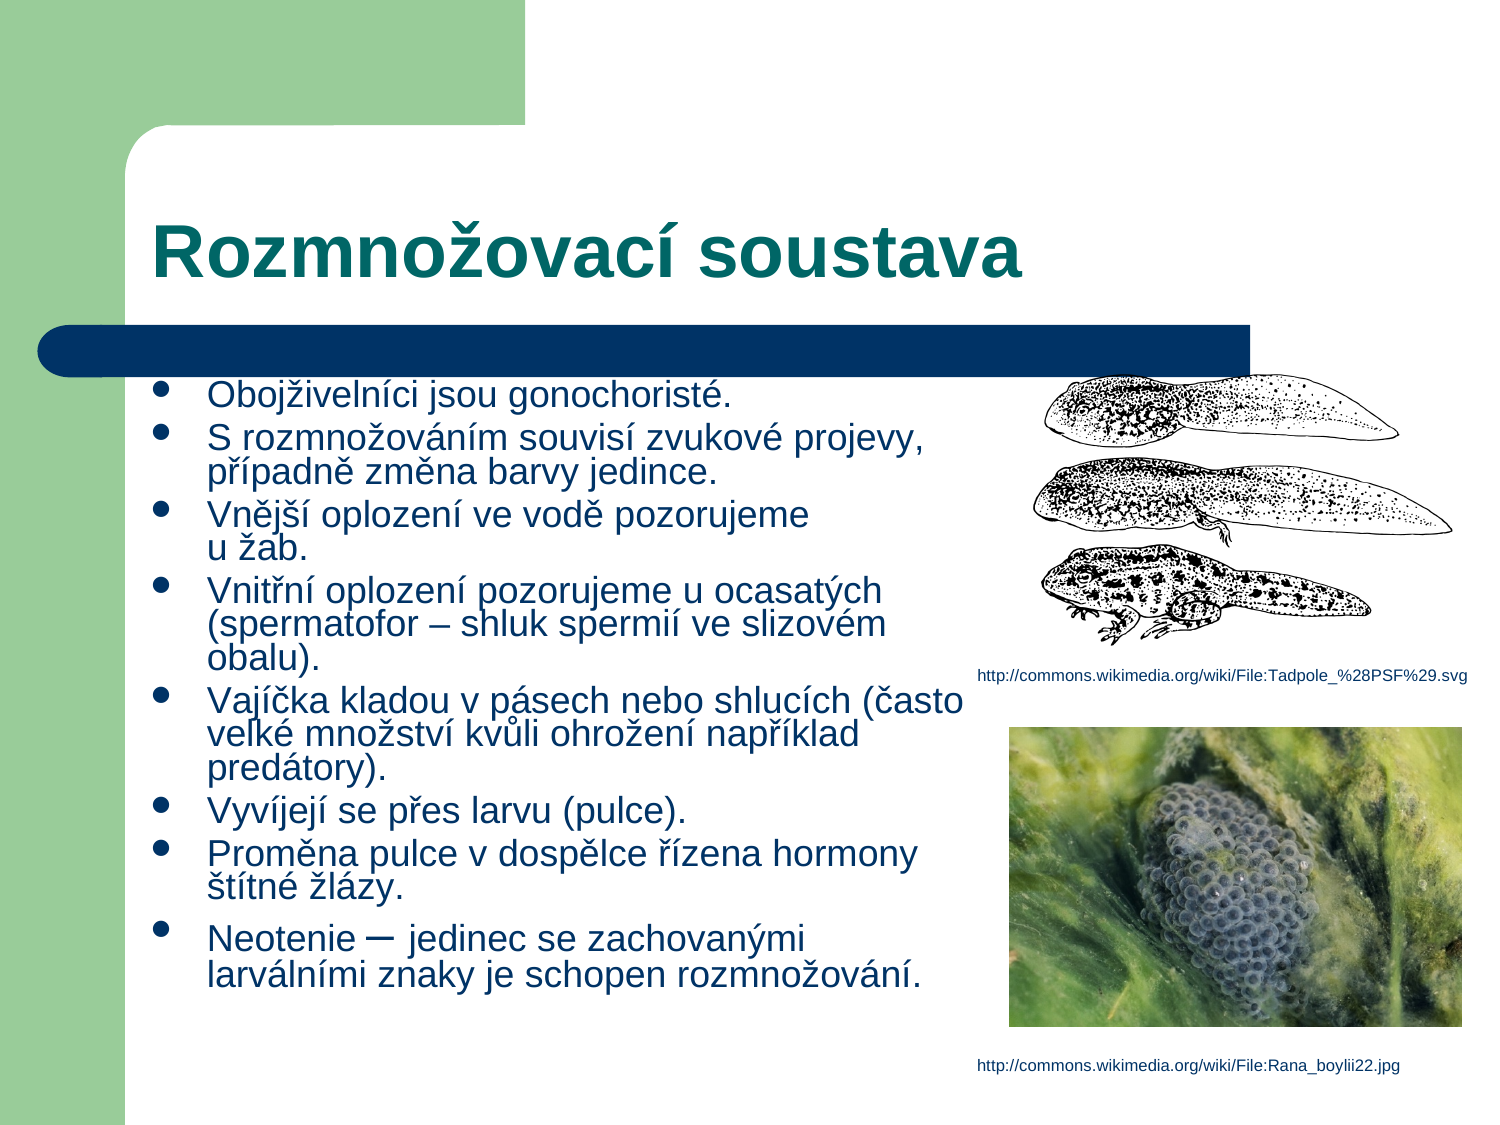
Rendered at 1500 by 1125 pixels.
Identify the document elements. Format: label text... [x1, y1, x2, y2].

title Rozmnožovací soustava [136, 136, 1414, 301]
list Obojživelníci jsou gonochoristé. S rozmnožováním souvisí zvukové projevy, případně změna barvy jedince. Vnější oplození ve vodě pozorujeme u žab. Vnitřní oplození pozorujeme u ocasatých (spermatofor – shluk spermií ve slizovém obalu). Vajíčka kladou v pásech nebo shlucích (často velké množství kvůli ohrožení například predátory). Vyvíjejí se přes larvu (pulce). Proměna pulce v dospělce řízena hormony štítné žlázy. Neotenie – jedinec se zachovanými larválními znaky je schopen rozmnožování. [135, 373, 985, 1094]
picture [1033, 373, 1453, 646]
text_box http://commons.wikimedia.org/wiki/File:Tadpole_%28PSF%29.svg [962, 656, 1500, 693]
picture [1009, 727, 1462, 1027]
text_box http://commons.wikimedia.org/wiki/File:Rana_boylii22.jpg [962, 1046, 1459, 1083]
